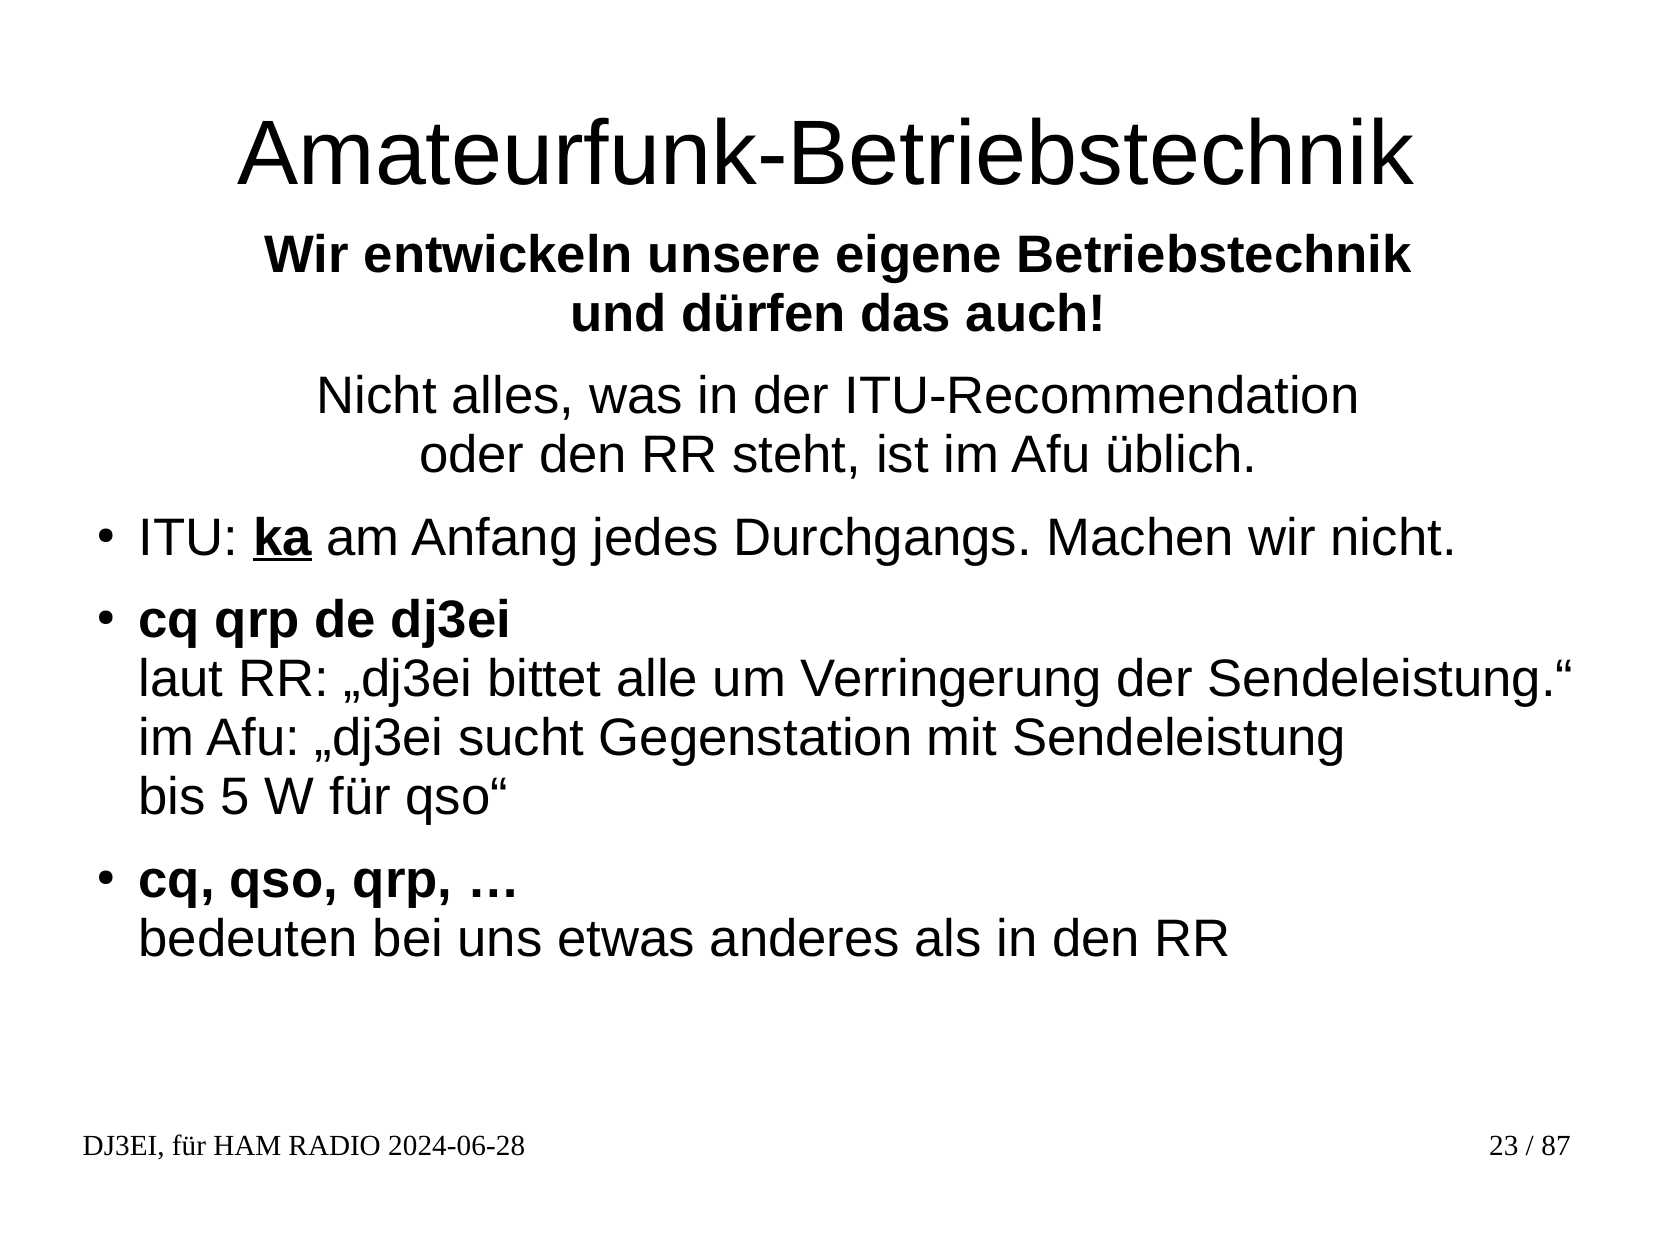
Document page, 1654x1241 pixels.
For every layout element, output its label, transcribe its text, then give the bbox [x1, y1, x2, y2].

title Amateurfunk-Betriebstechnik [82, 49, 1571, 224]
list Wir entwickeln unsere eigene Betriebstechnik und dürfen das auch! Nicht alles, was in der ITU-Recommendation oder den RR steht, ist im Afu üblich. ITU: ka am Anfang jedes Durchgangs. Machen wir nicht. cq qrp de dj3ei laut RR: „dj3ei bittet alle um Verringerung der Sendeleistung.“ im Afu: „dj3ei sucht Gegenstation mit Sendeleistung bis 5 W für qso“ cq, qso, qrp, … bedeuten bei uns etwas anderes als in den RR [82, 224, 1595, 1010]
